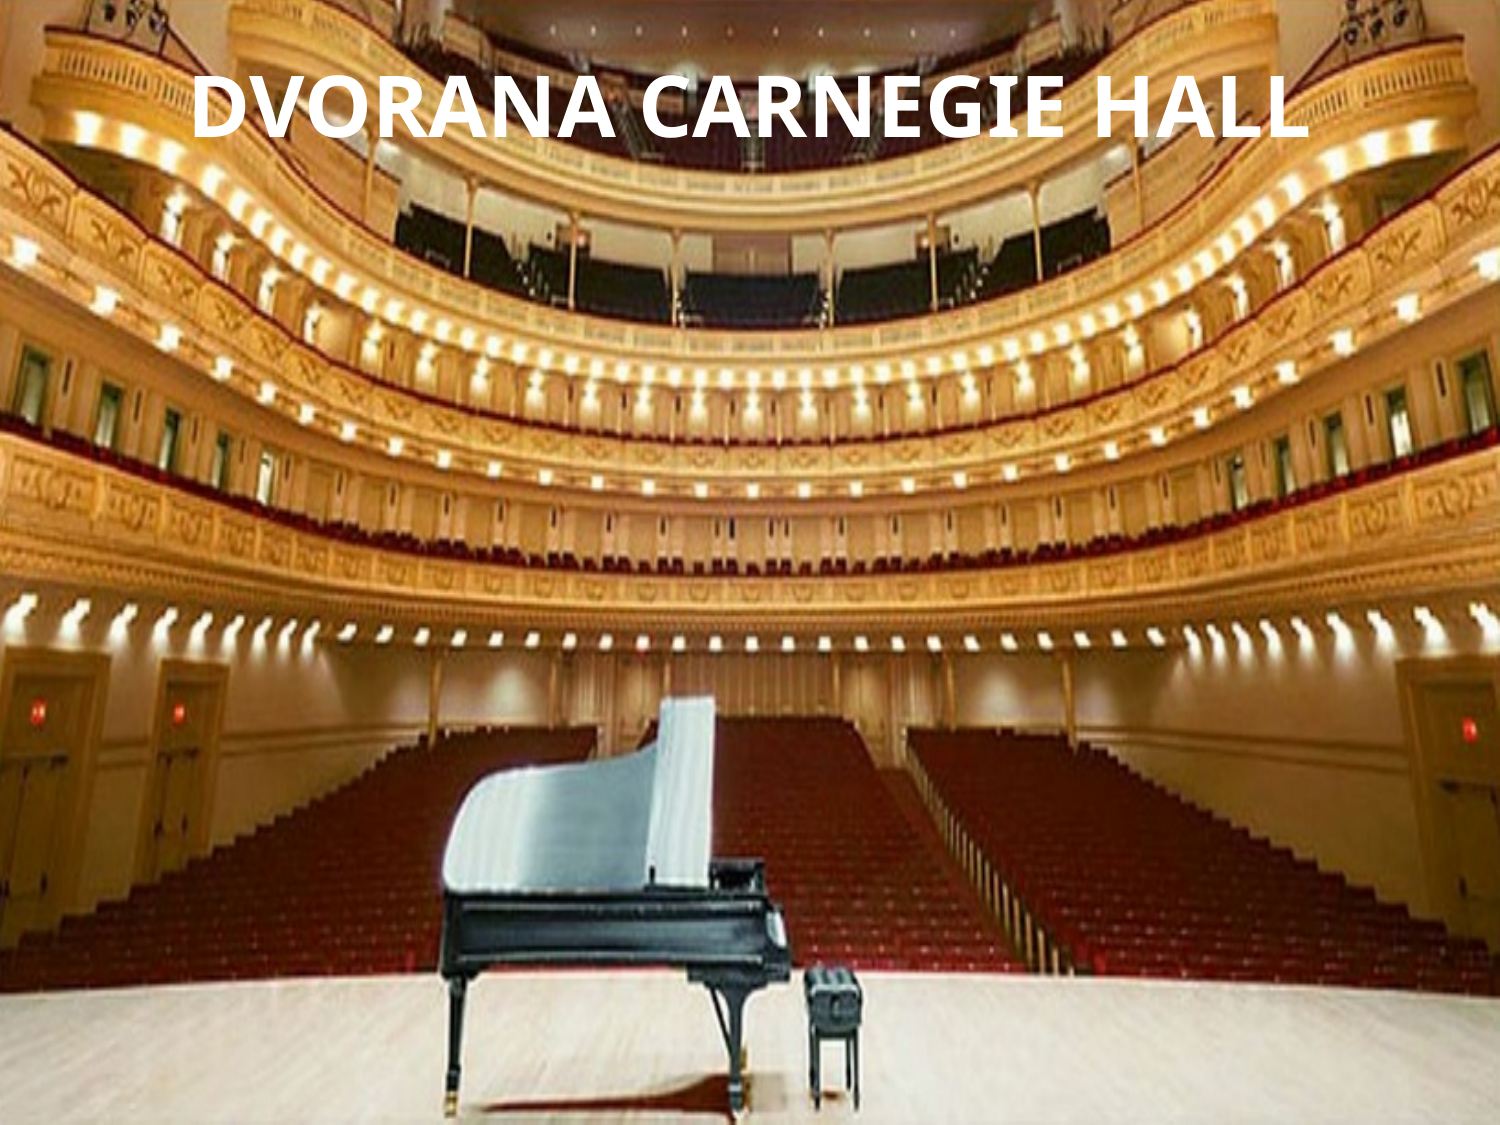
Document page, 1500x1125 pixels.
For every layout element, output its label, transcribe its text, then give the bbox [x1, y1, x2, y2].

text_box DVORANA CARNEGIE HALL [74, 45, 1425, 233]
picture [0, 0, 1500, 1125]
